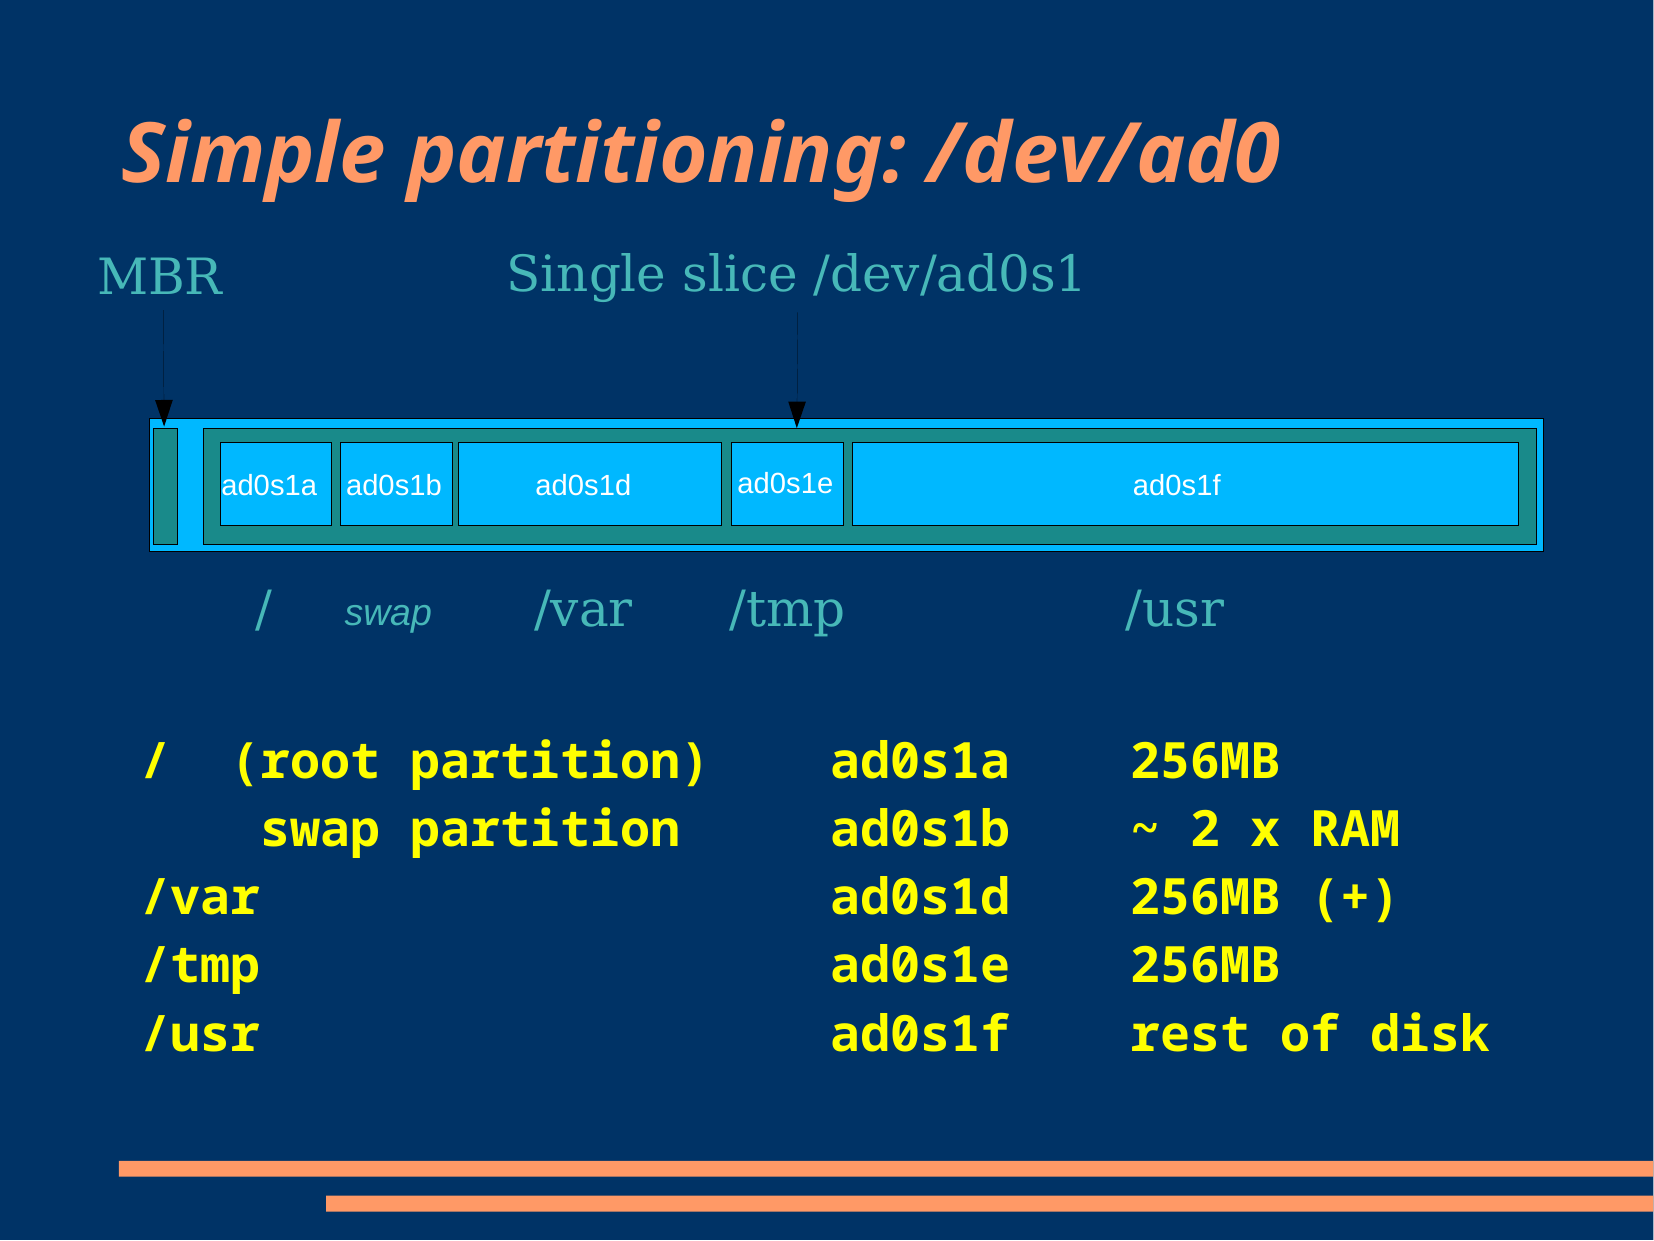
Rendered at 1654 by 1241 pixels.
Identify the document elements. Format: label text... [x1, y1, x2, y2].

text_box MBR [97, 248, 223, 307]
text_box /tmp [729, 579, 846, 639]
text_box /usr [1125, 579, 1225, 639]
text_box ad0s1e [737, 467, 845, 511]
text_box /var [534, 579, 634, 639]
text_box ad0s1f [1132, 468, 1233, 513]
text_box [149, 418, 1544, 552]
text_box ad0s1d [535, 468, 644, 513]
text_box Single slice /dev/ad0s1 [506, 245, 1089, 304]
text_box swap [344, 591, 440, 648]
text_box ad0s1a [221, 468, 329, 513]
text_box ad0s1b [346, 468, 454, 513]
title Simple partitioning: /dev/ad0 [121, 46, 1534, 254]
text_box / [255, 579, 273, 639]
text_box / (root partition) ad0s1a 256MB swap partition ad0s1b ~ 2 x RAM /var ad0s1d 256MB (+) /tmp ad0s1e 256MB /usr ad0s1f rest of disk [140, 724, 1514, 1037]
